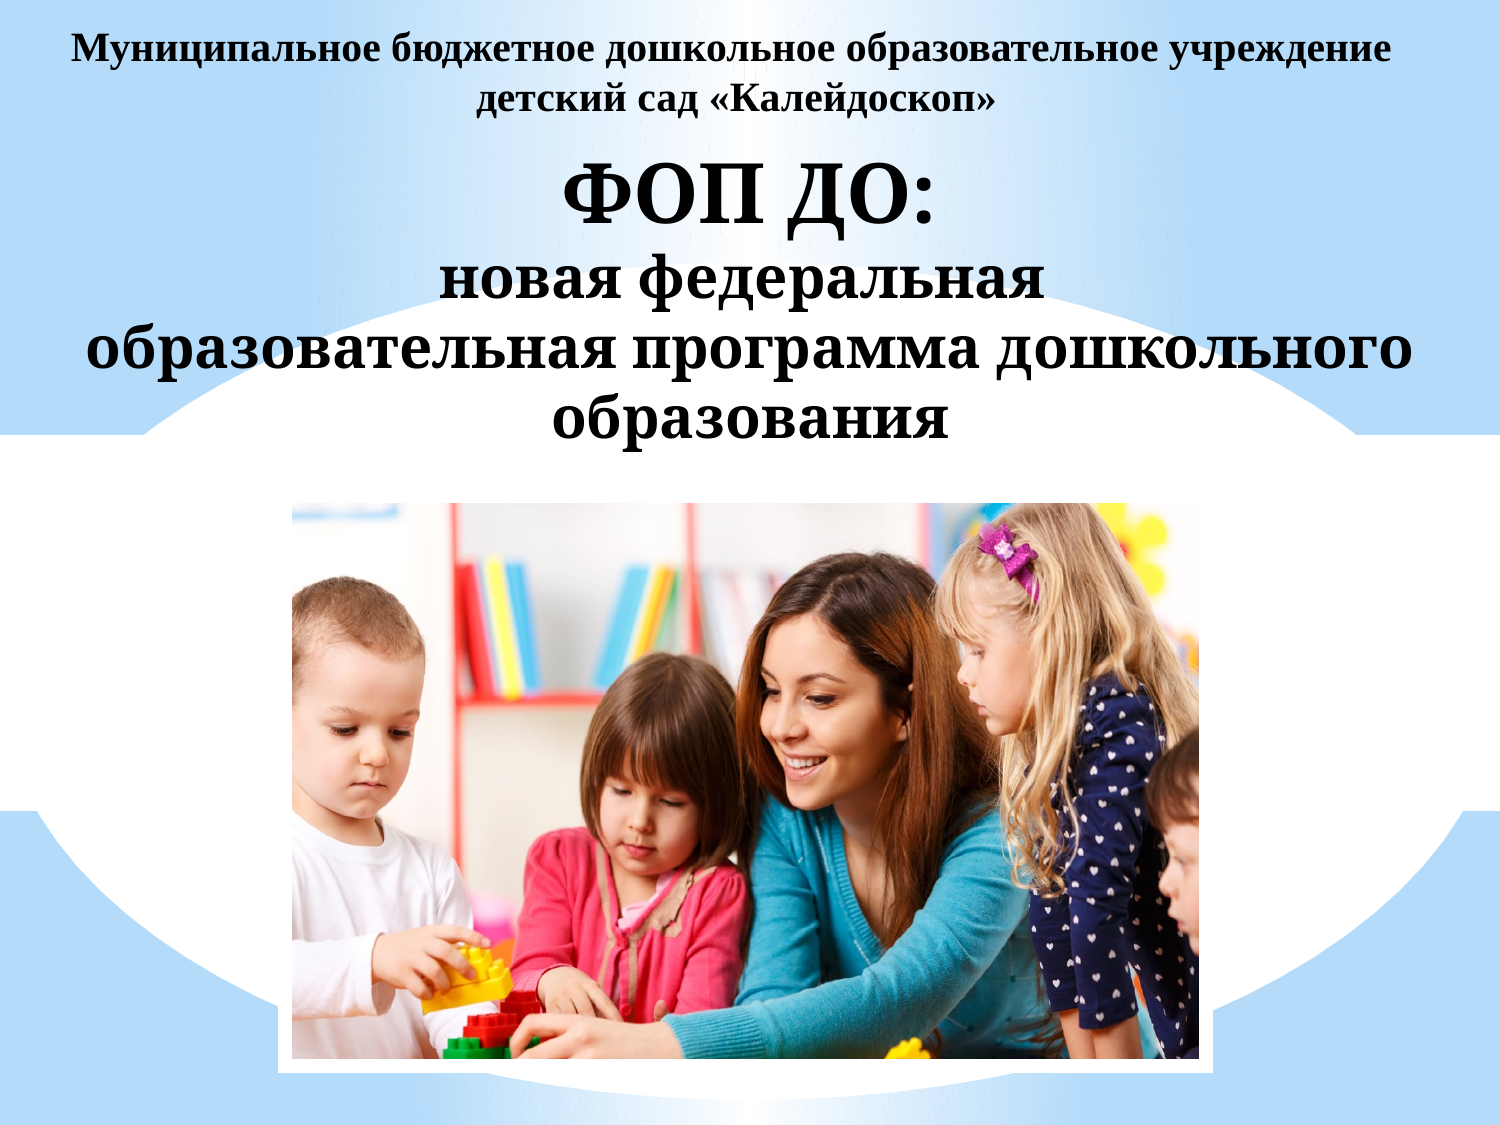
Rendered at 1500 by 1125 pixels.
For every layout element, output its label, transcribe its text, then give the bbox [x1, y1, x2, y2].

picture [292, 503, 1199, 1059]
text_box Муниципальное бюджетное дошкольное образовательное учреждение детский сад «Калейдоскоп» [55, 12, 1418, 128]
text_box ФОП ДО: новая федеральная образовательная программа дошкольного образования [58, 133, 1442, 459]
